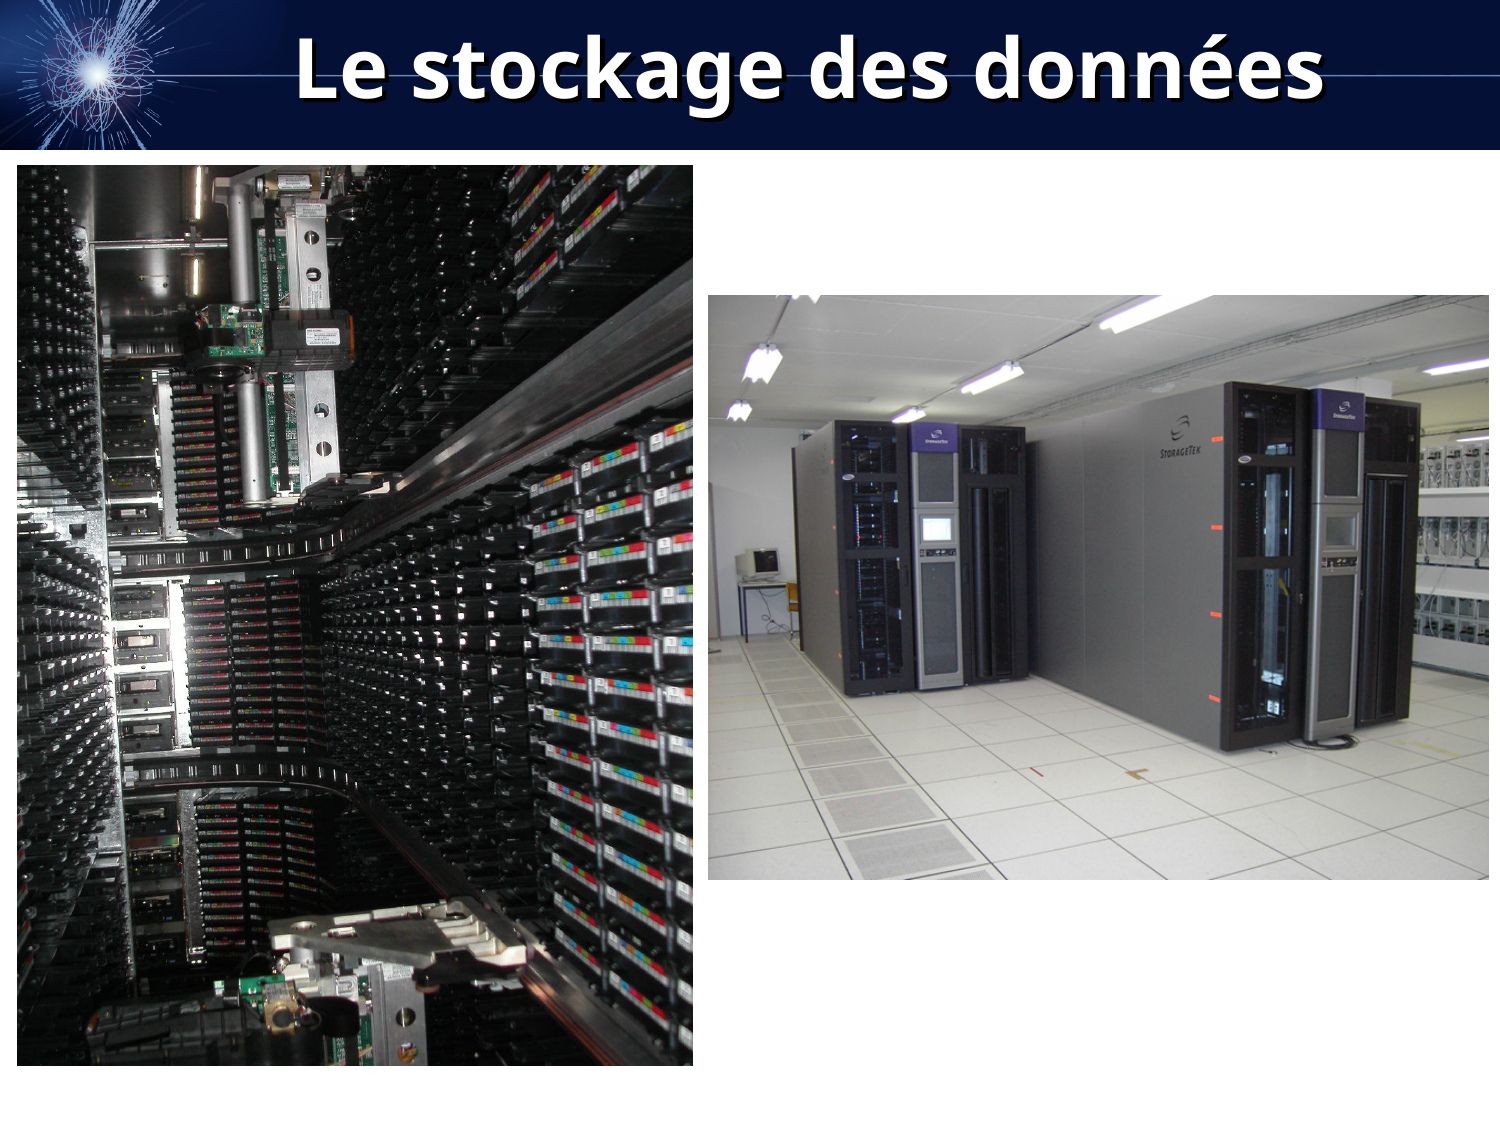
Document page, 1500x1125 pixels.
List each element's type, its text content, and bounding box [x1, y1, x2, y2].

title Le stockage des données [277, 7, 1483, 125]
picture [0, 0, 1500, 150]
picture [17, 165, 693, 1066]
picture [708, 295, 1489, 880]
